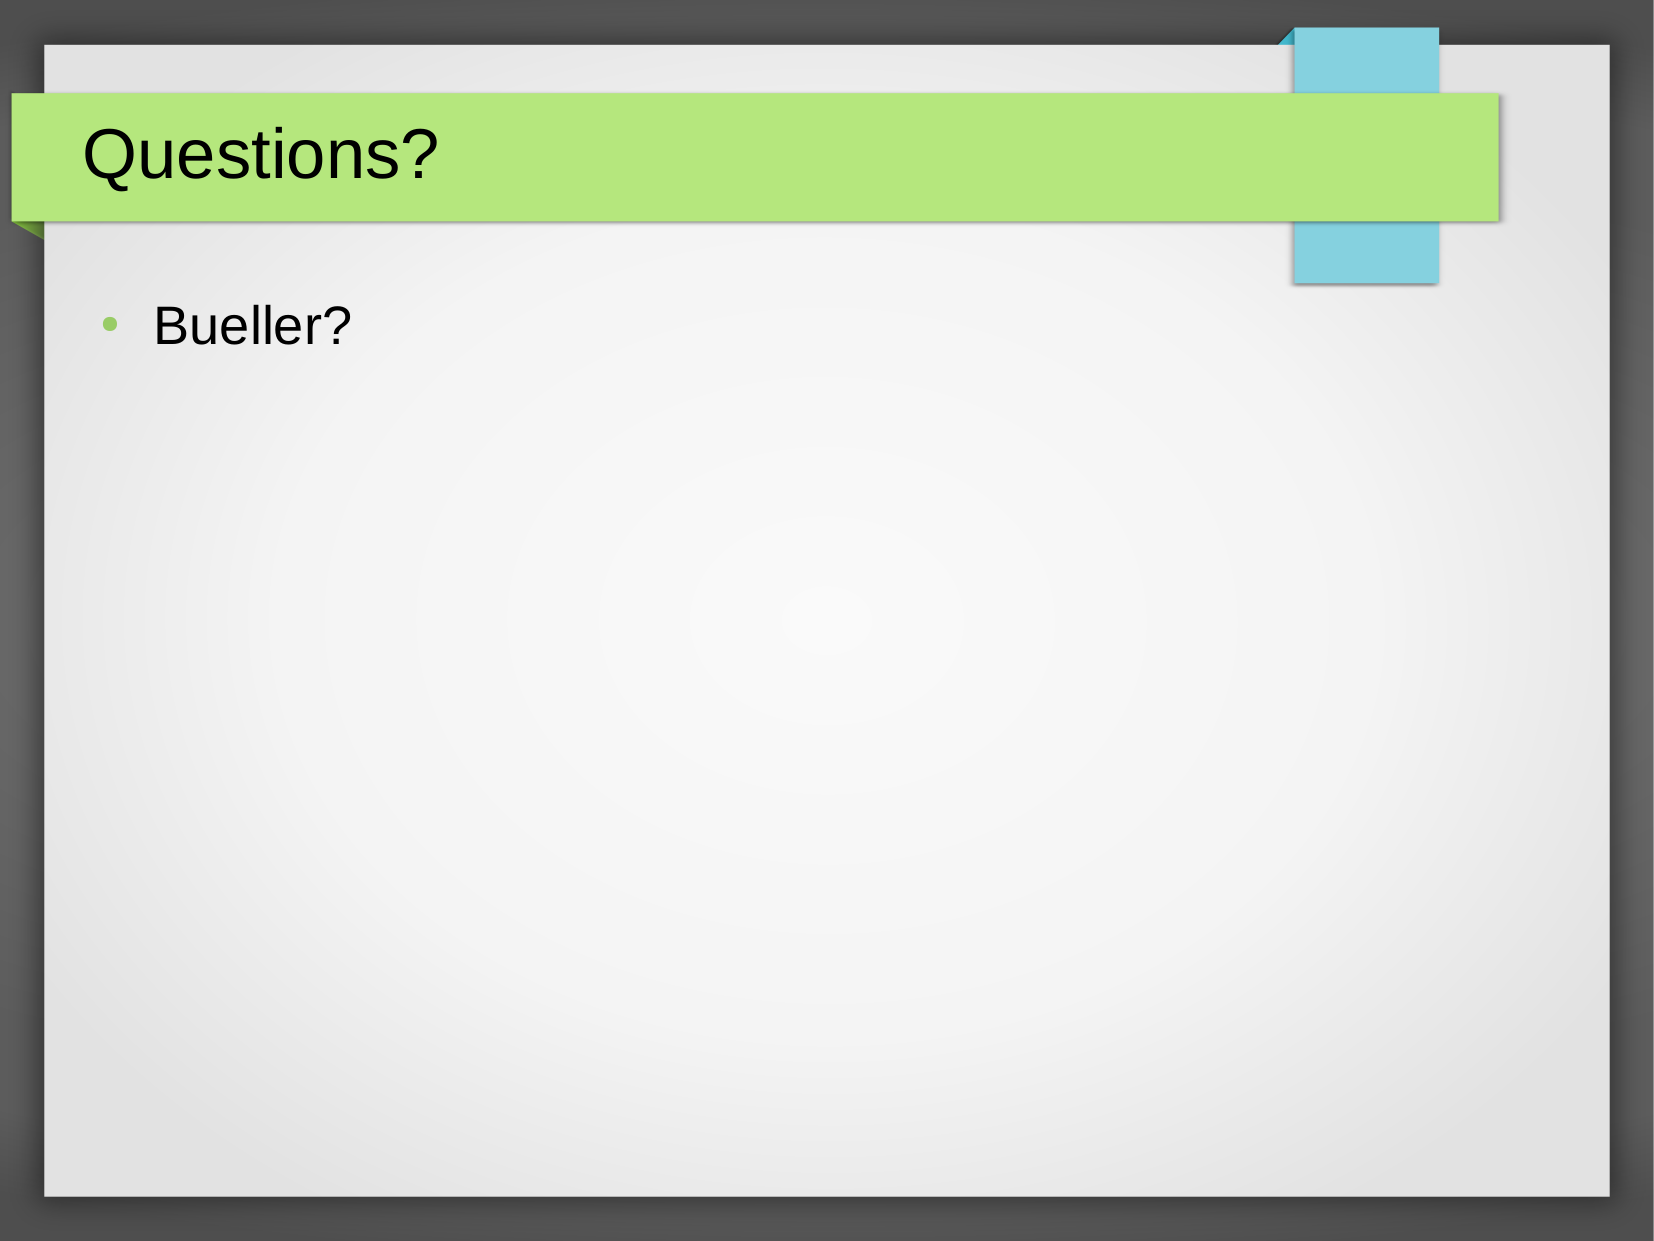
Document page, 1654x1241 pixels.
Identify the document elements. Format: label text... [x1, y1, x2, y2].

list Bueller? [82, 295, 1571, 1015]
picture [0, 0, 1654, 1241]
title Questions? [82, 94, 1264, 213]
